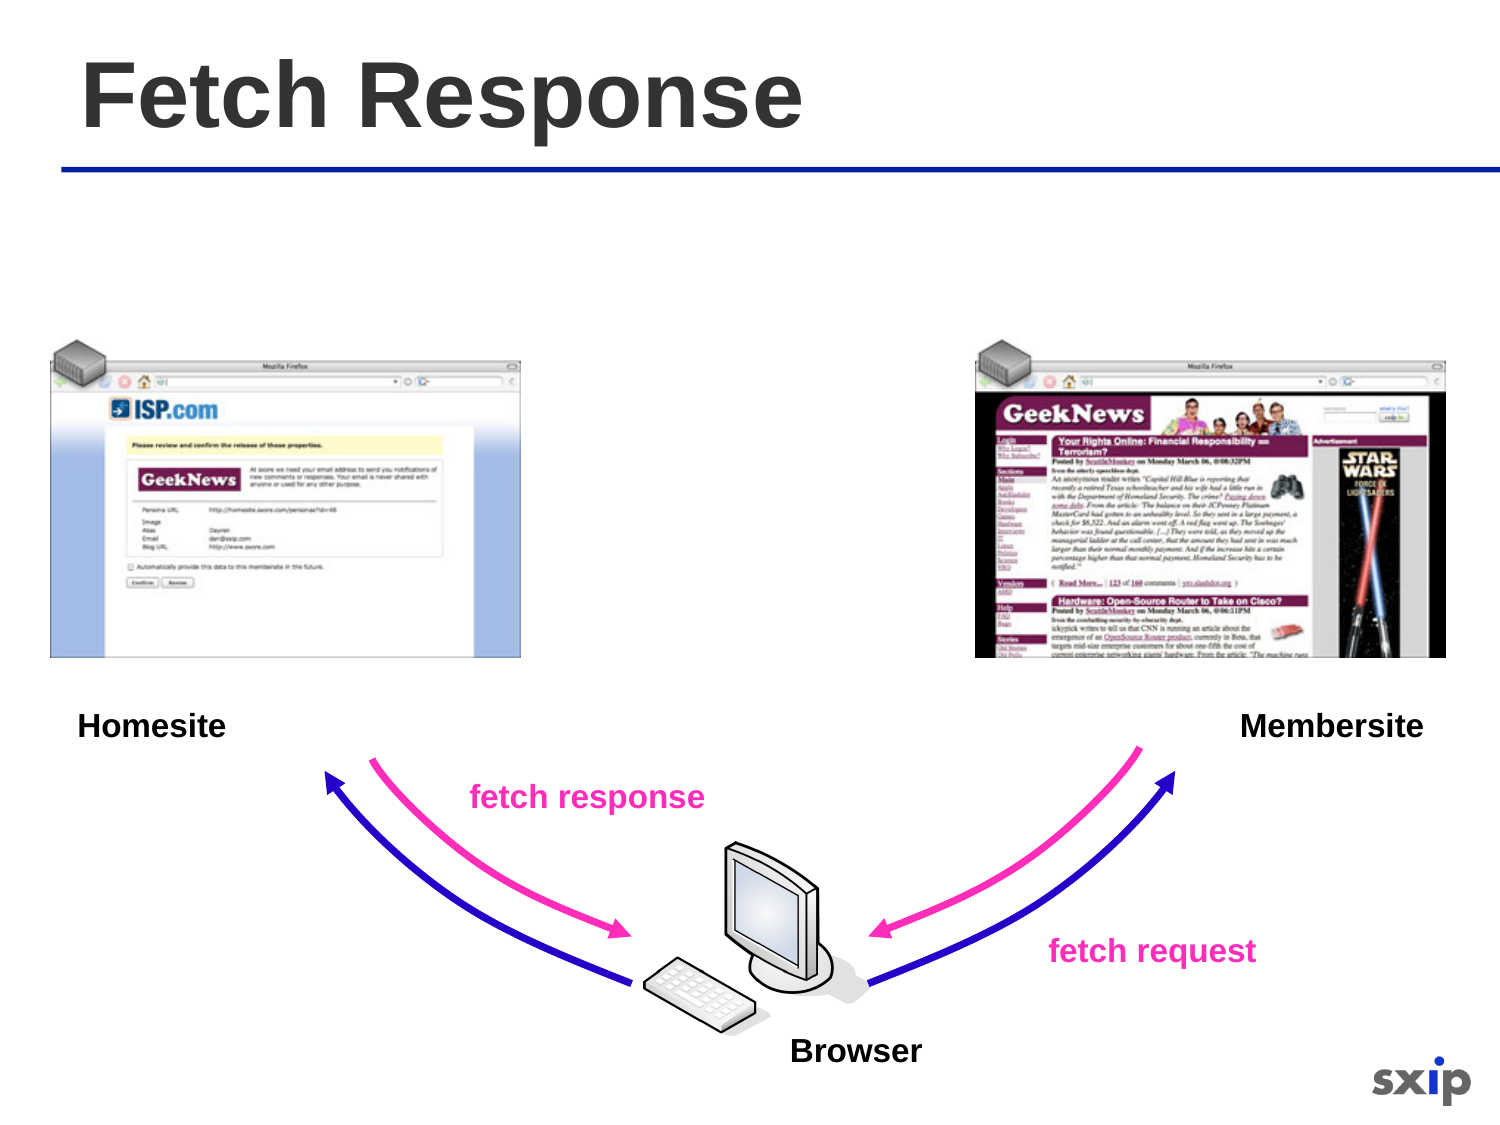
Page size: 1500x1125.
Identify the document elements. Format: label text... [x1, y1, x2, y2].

title Fetch Response [61, 21, 1495, 169]
text_box fetch response [454, 770, 721, 824]
text_box Browser [774, 1025, 938, 1078]
picture [975, 337, 1446, 659]
text_box fetch request [1033, 924, 1272, 978]
picture [643, 841, 871, 1036]
text_box Membersite [1224, 699, 1440, 753]
picture [1372, 1056, 1471, 1106]
picture [50, 337, 521, 659]
text_box Homesite [62, 699, 242, 753]
